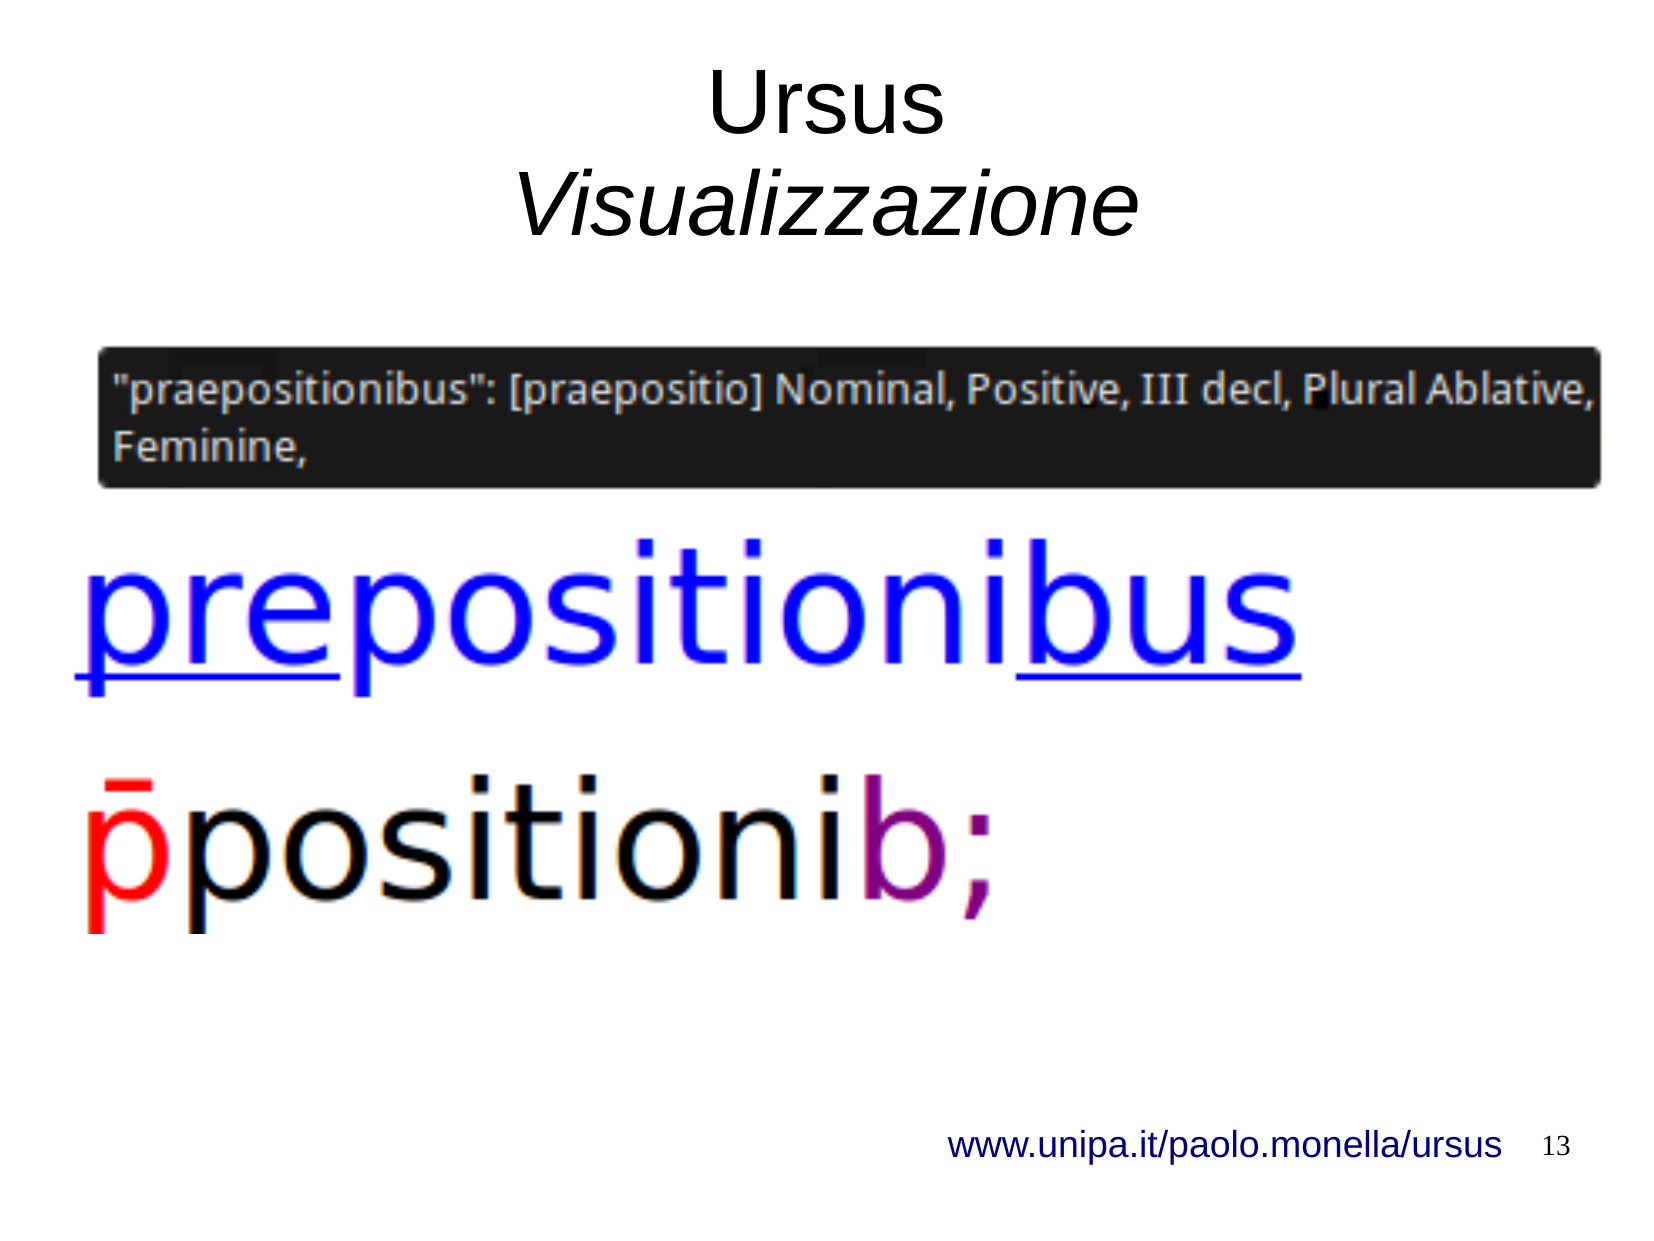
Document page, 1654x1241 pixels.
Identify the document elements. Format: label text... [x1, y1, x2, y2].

title Ursus Visualizzazione [82, 49, 1571, 257]
text_box www.unipa.it/paolo.monella/ursus [933, 1116, 1548, 1216]
picture [59, 311, 1612, 934]
